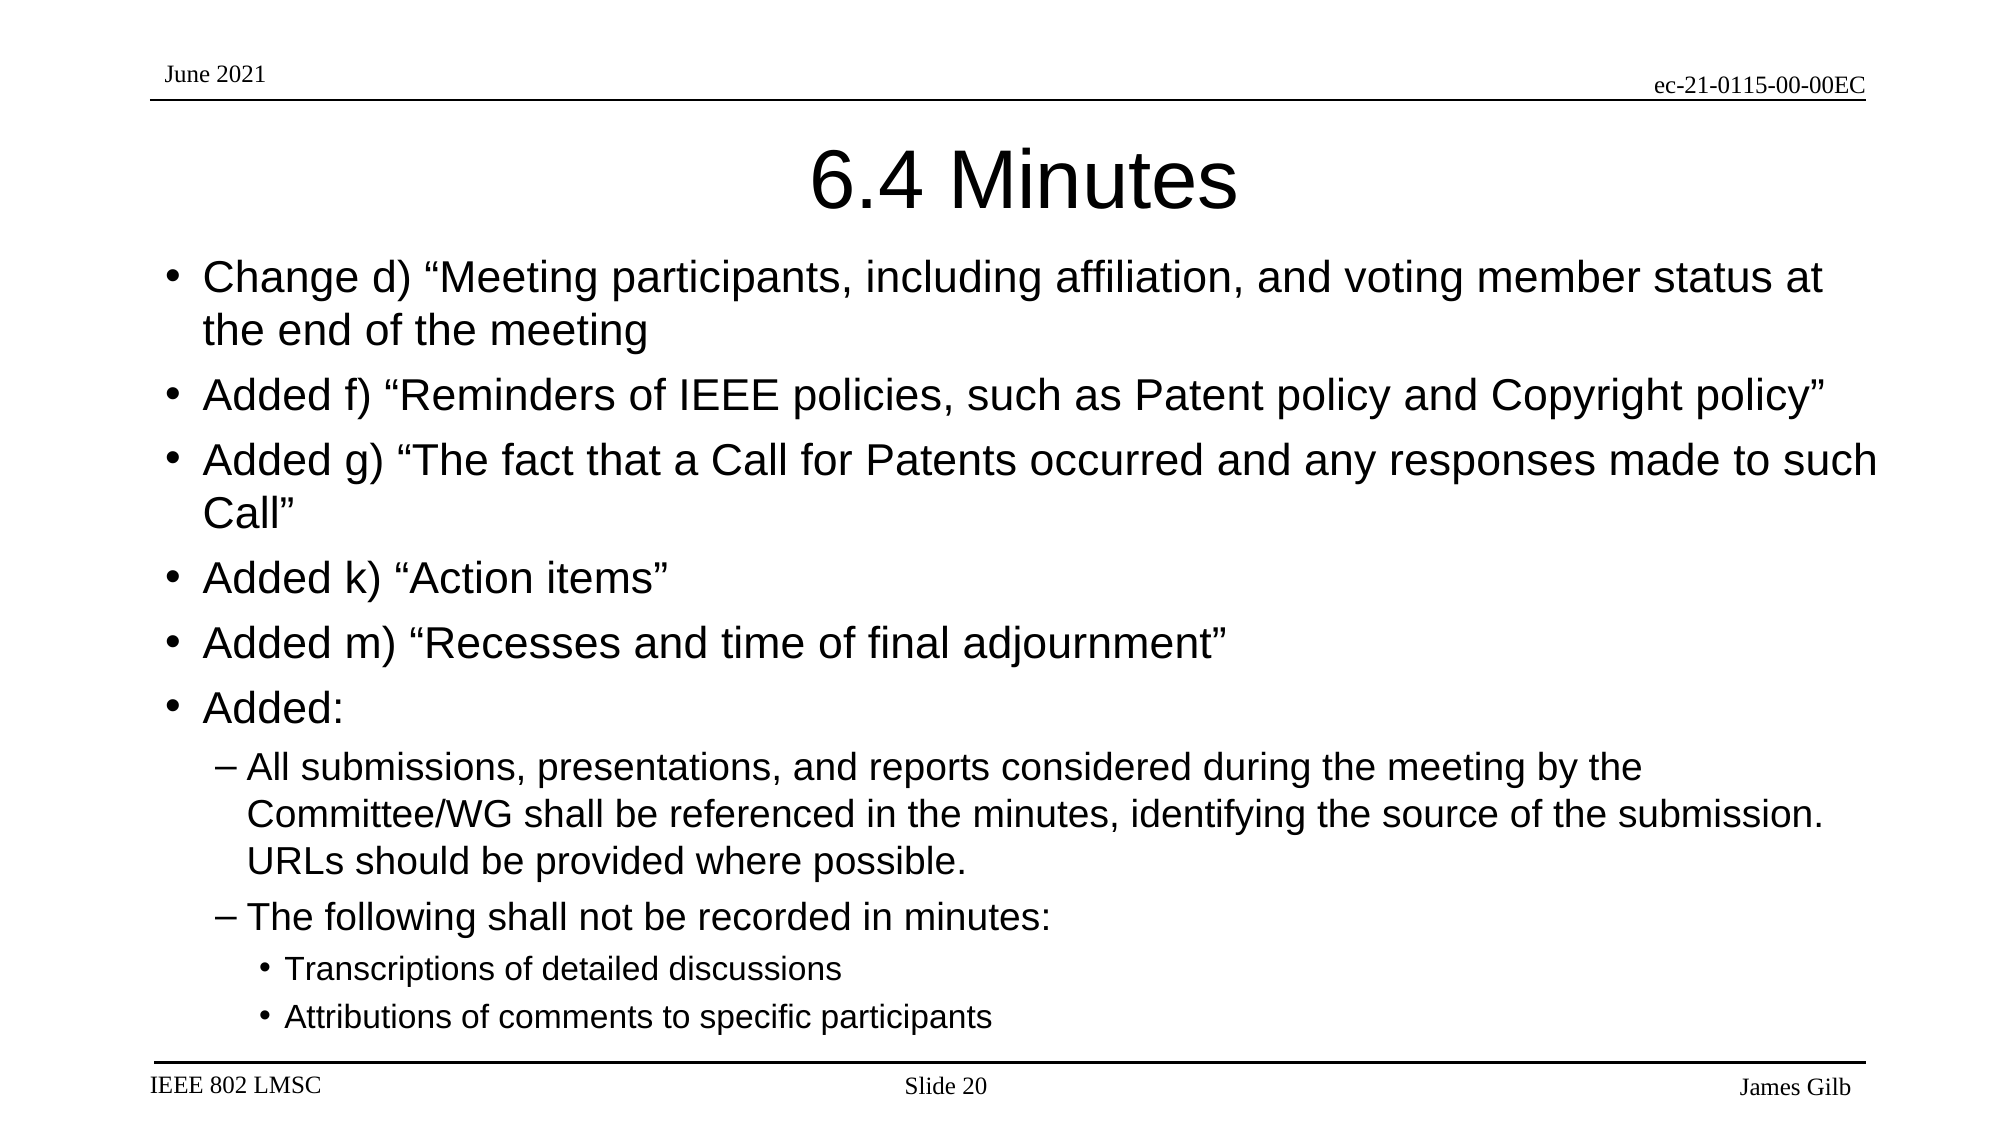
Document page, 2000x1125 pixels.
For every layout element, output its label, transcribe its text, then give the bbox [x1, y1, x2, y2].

title 6.4 Minutes [149, 112, 1900, 238]
list Change d) “Meeting participants, including affiliation, and voting member status at the end of the meeting Added f) “Reminders of IEEE policies, such as Patent policy and Copyright policy” Added g) “The fact that a Call for Patents occurred and any responses made to such Call” Added k) “Action items” Added m) “Recesses and time of final adjournment” Added: All submissions, presentations, and reports considered during the meeting by the Committee/WG shall be referenced in the minutes, identifying the source of the submission. URLs should be provided where possible. The following shall not be recorded in minutes: Transcriptions of detailed discussions Attributions of comments to specific participants [149, 239, 1900, 1051]
